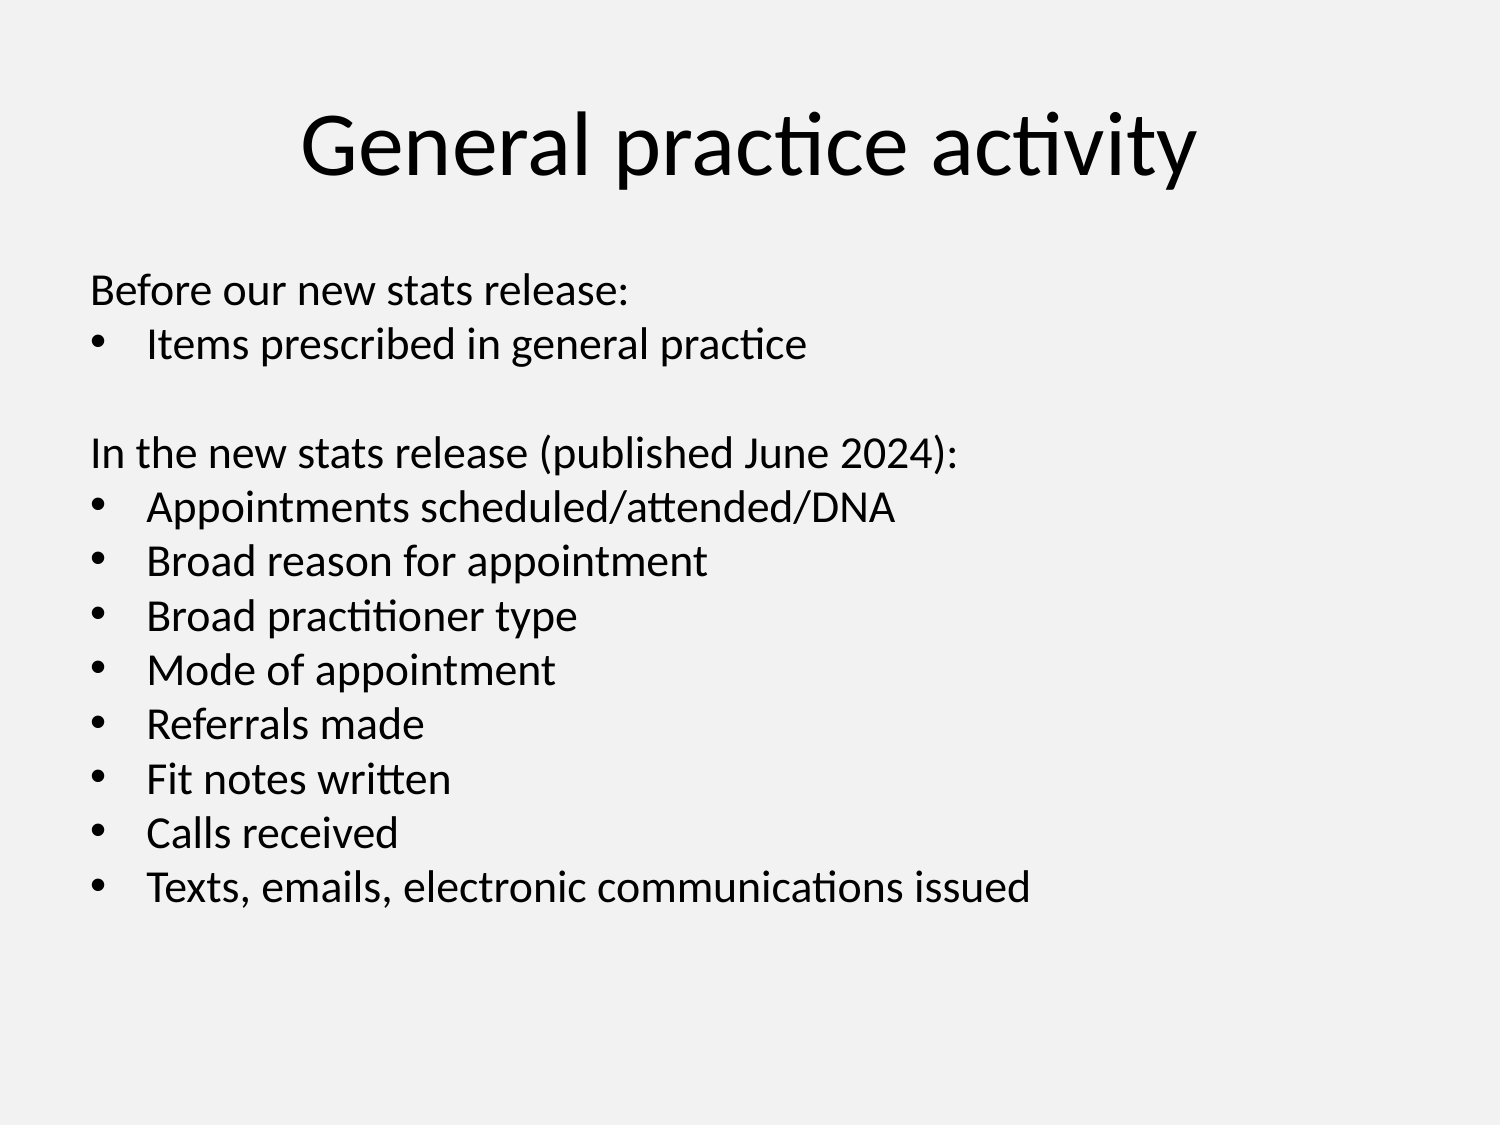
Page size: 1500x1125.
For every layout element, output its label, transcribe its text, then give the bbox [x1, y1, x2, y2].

title General practice activity [75, 45, 1426, 233]
list Before our new stats release: Items prescribed in general practice In the new stats release (published June 2024): Appointments scheduled/attended/DNA Broad reason for appointment Broad practitioner type Mode of appointment Referrals made Fit notes written Calls received Texts, emails, electronic communications issued [75, 262, 1426, 1005]
